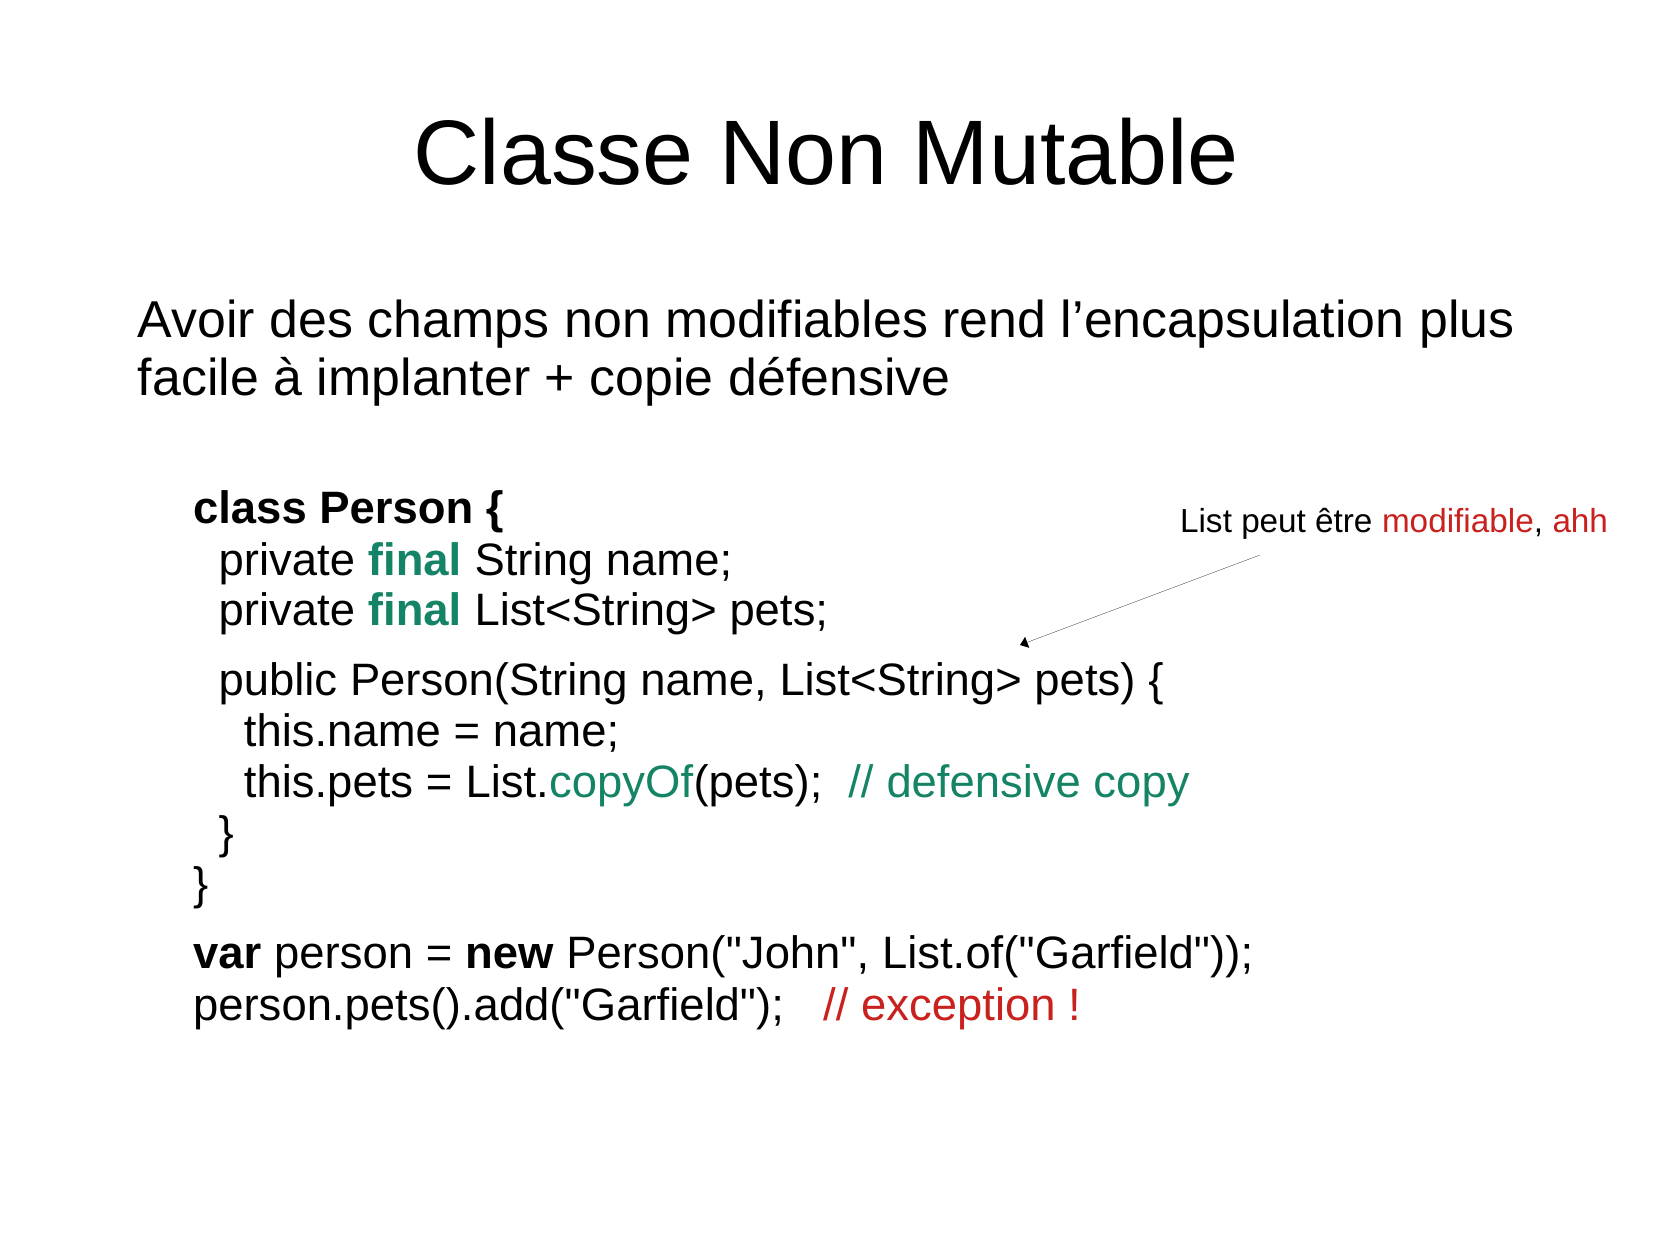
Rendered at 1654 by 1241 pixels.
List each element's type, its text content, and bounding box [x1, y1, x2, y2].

title Classe Non Mutable [82, 49, 1571, 257]
list Avoir des champs non modifiables rend l’encapsulation plus facile à implanter + copie défensive class Person { private final String name; private final List<String> pets; public Person(String name, List<String> pets) { this.name = name; this.pets = List.copyOf(pets); // defensive copy } } var person = new Person("John", List.of("Garfield")); person.pets().add("Garfield"); // exception ! [82, 290, 1571, 1141]
text_box List peut être modifiable, ahh [1165, 495, 1623, 548]
